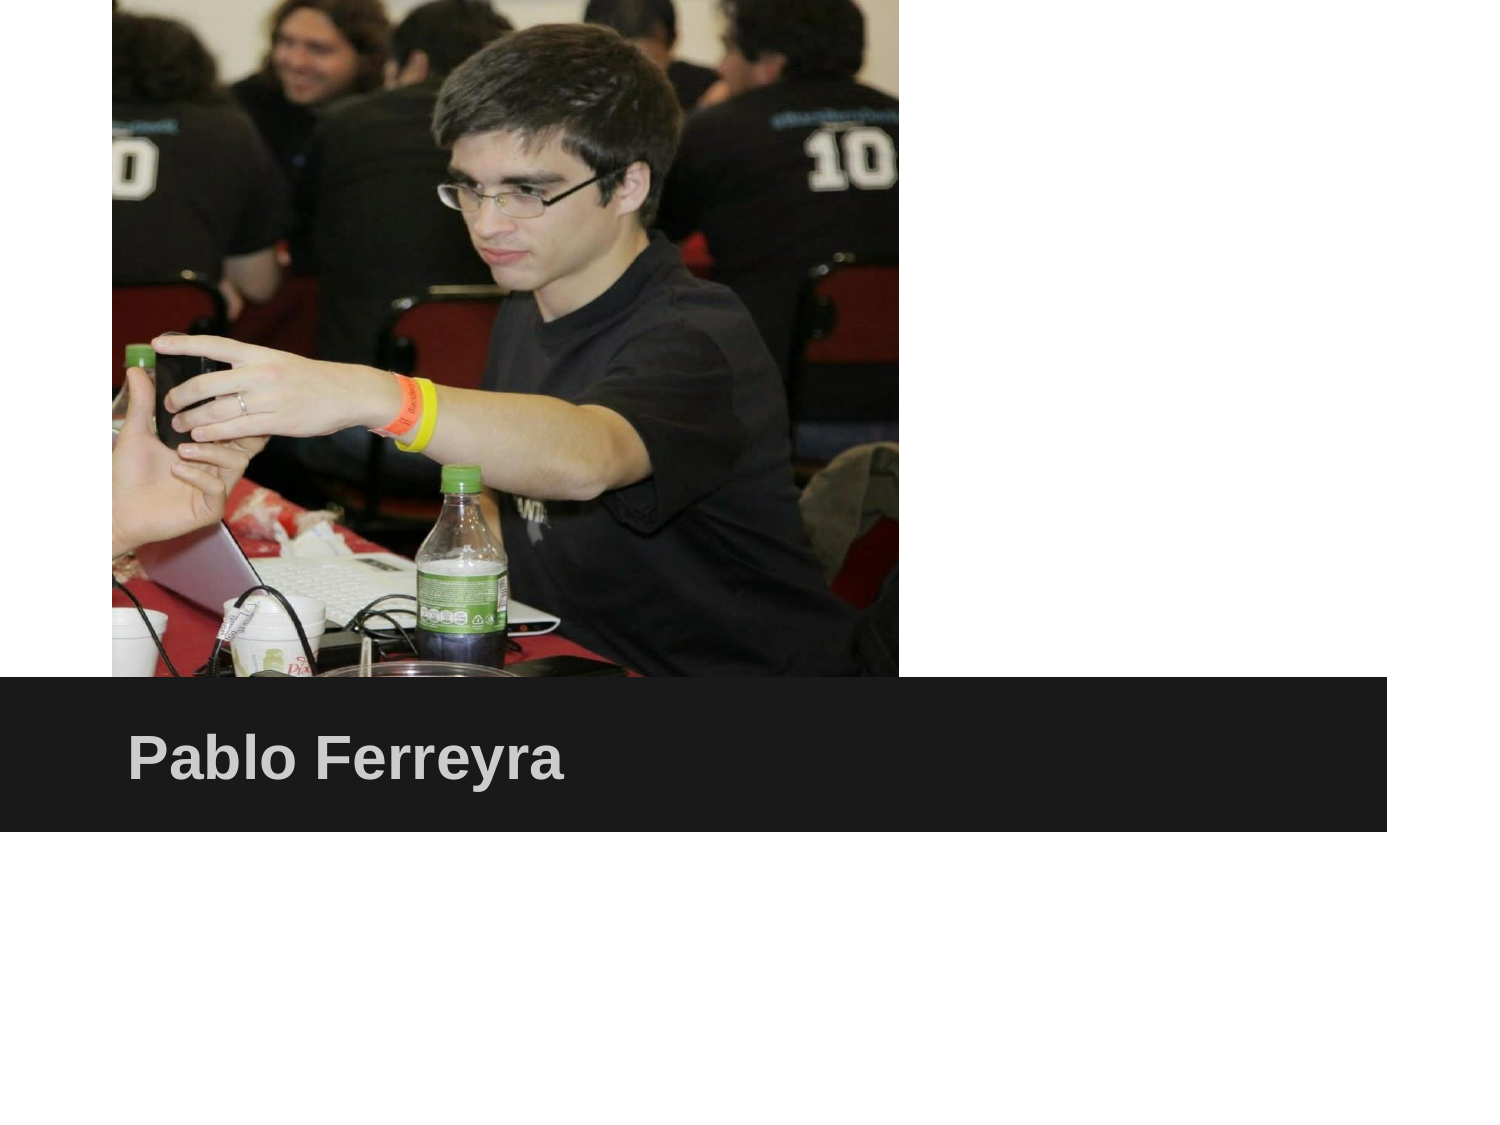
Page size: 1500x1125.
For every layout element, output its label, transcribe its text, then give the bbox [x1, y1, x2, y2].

subtitle Pablo Ferreyra [112, 676, 1388, 833]
picture [112, 0, 899, 677]
